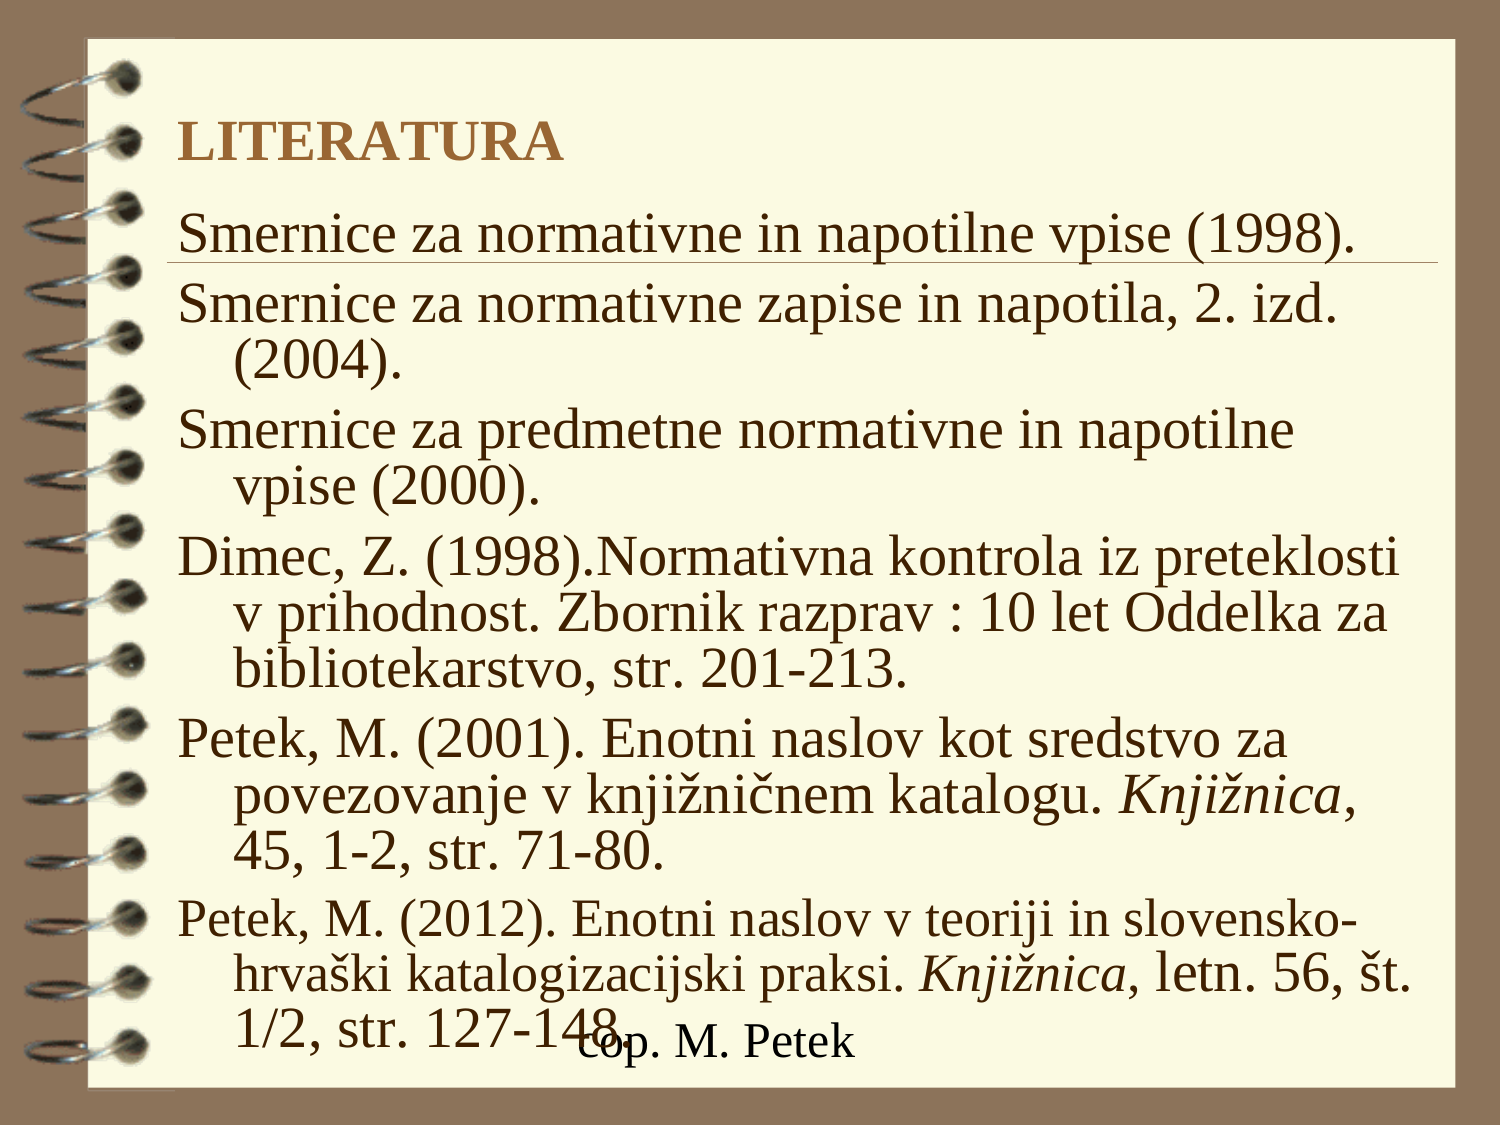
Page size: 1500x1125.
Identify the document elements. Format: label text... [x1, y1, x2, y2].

list Smernice za normativne in napotilne vpise (1998). Smernice za normativne zapise in napotila, 2. izd. (2004). Smernice za predmetne normativne in napotilne vpise (2000). Dimec, Z. (1998).Normativna kontrola iz preteklosti v prihodnost. Zbornik razprav : 10 let Oddelka za bibliotekarstvo, str. 201-213. Petek, M. (2001). Enotni naslov kot sredstvo za povezovanje v knjižničnem katalogu. Knjižnica, 45, 1-2, str. 71-80. Petek, M. (2012). Enotni naslov v teoriji in slovensko-hrvaški katalogizacijski praksi. Knjižnica, letn. 56, št. 1/2, str. 127-148. [162, 200, 1438, 1125]
title LITERATURA [162, 74, 1438, 200]
picture [0, 0, 175, 1125]
